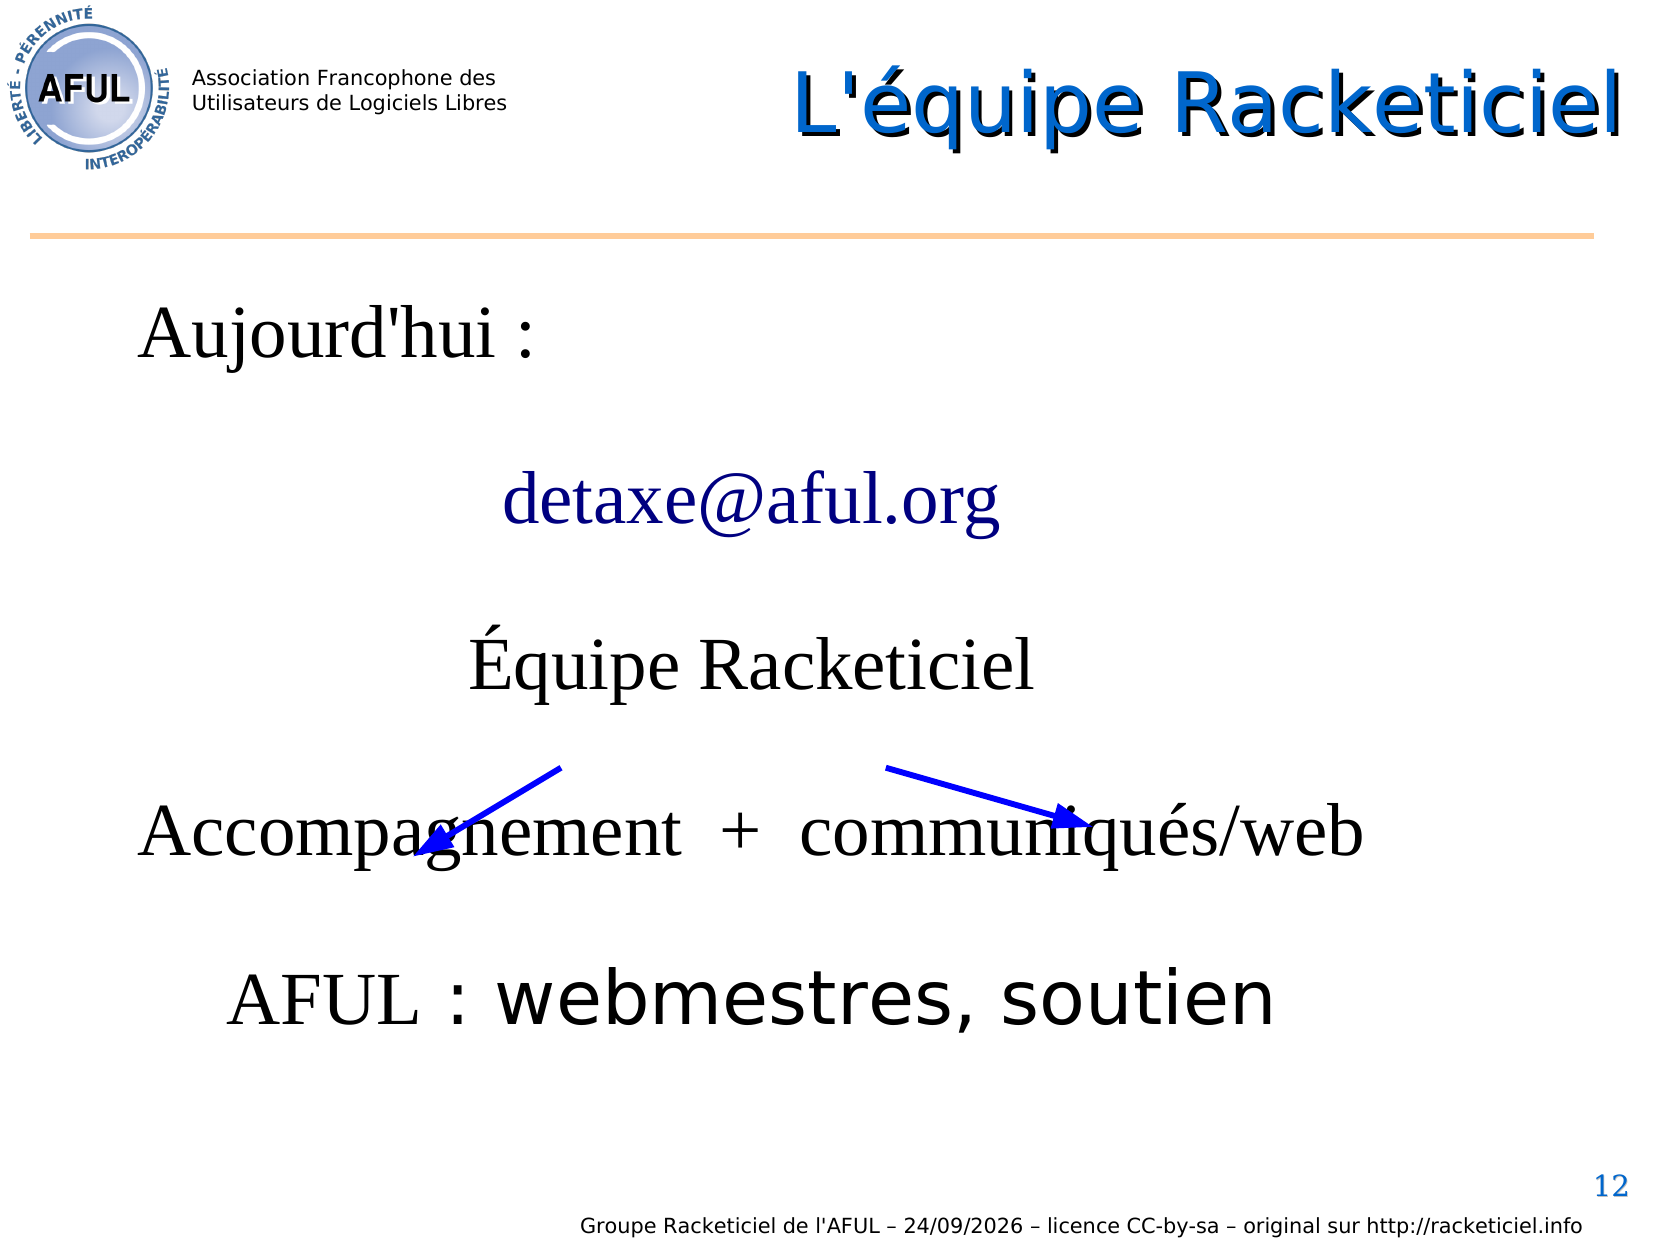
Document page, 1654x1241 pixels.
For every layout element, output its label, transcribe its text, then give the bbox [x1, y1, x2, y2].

picture [0, 0, 178, 178]
title L'équipe Racketiciel [501, 7, 1625, 200]
text_box Aujourd'hui : detaxe@aful.org Équipe Racketiciel Accompagnement + communiqués/web AFUL : webmestres, soutien [122, 283, 1405, 1116]
